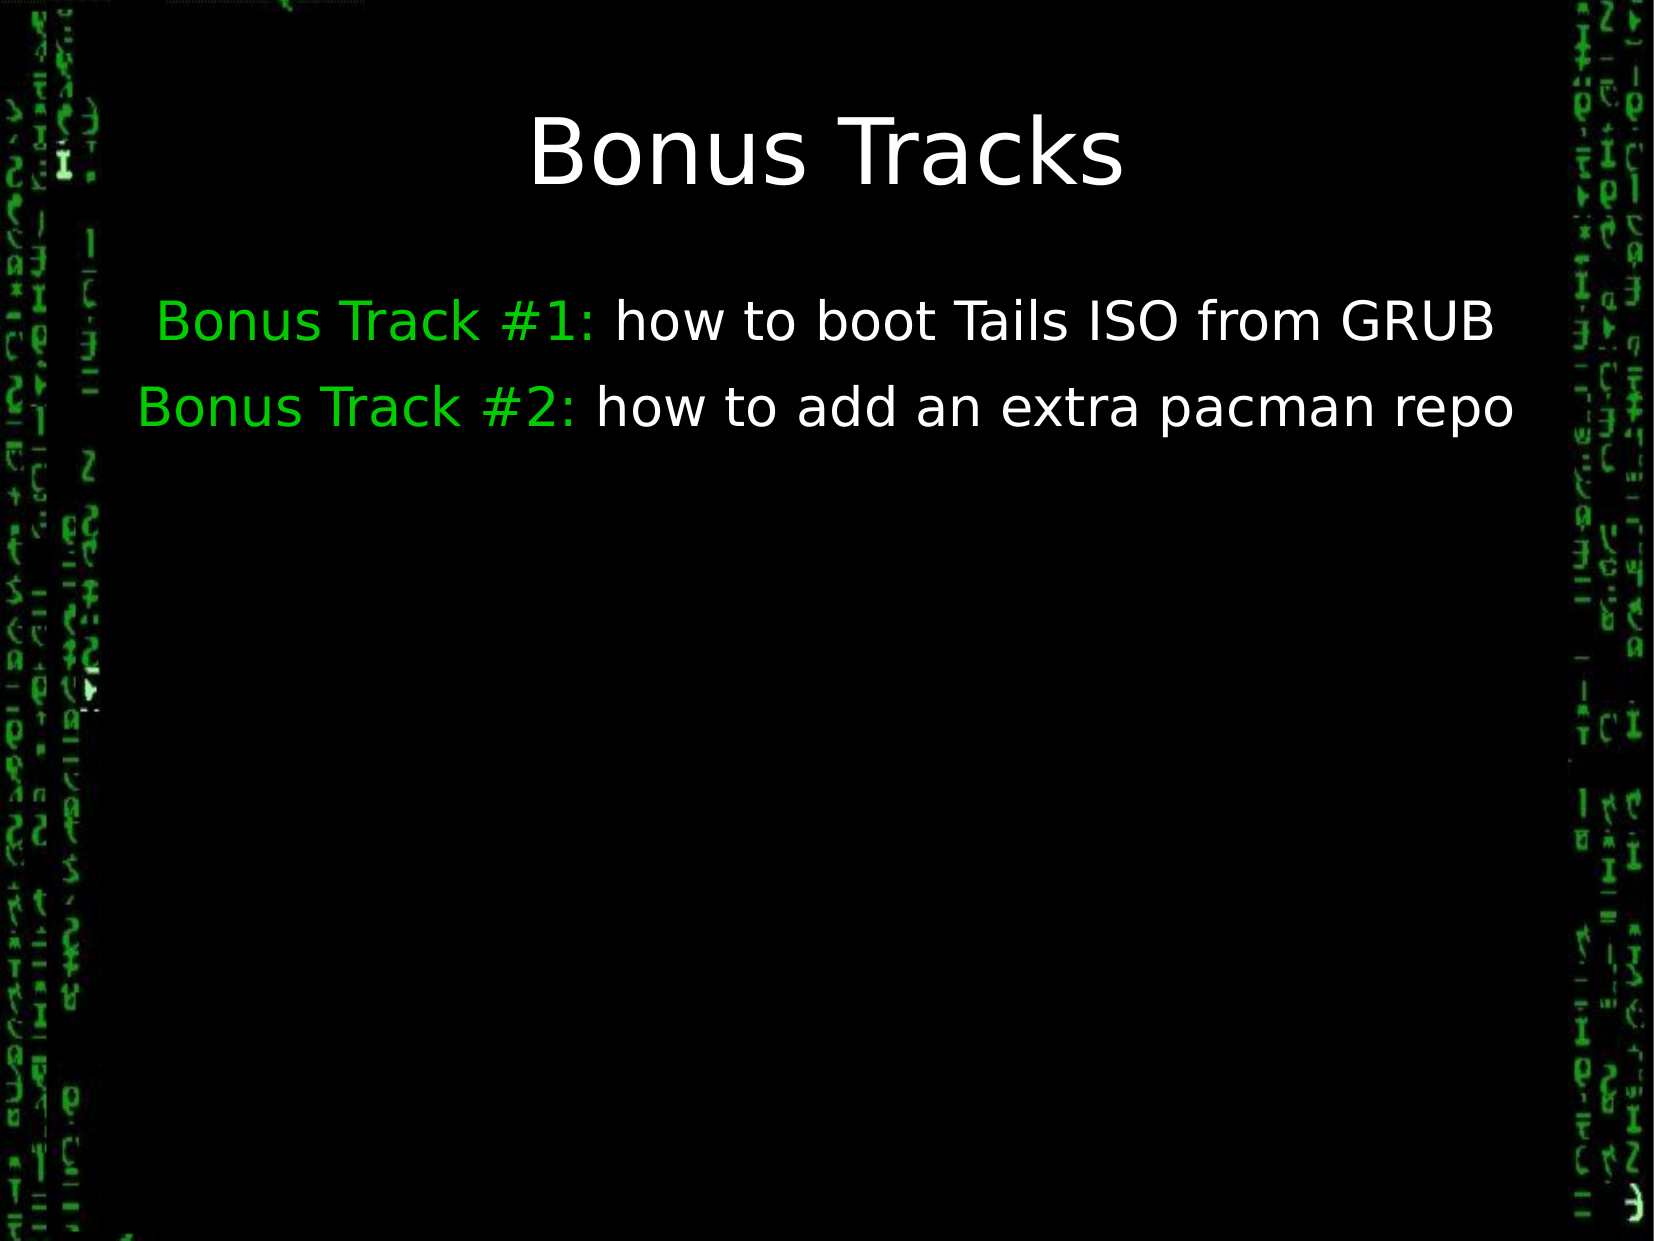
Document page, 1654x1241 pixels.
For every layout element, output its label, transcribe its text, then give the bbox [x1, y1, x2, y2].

list Bonus Track #1: how to boot Tails ISO from GRUB Bonus Track #2: how to add an extra pacman repo [82, 290, 1571, 1010]
title Bonus Tracks [82, 49, 1571, 257]
picture [0, 0, 1654, 1241]
